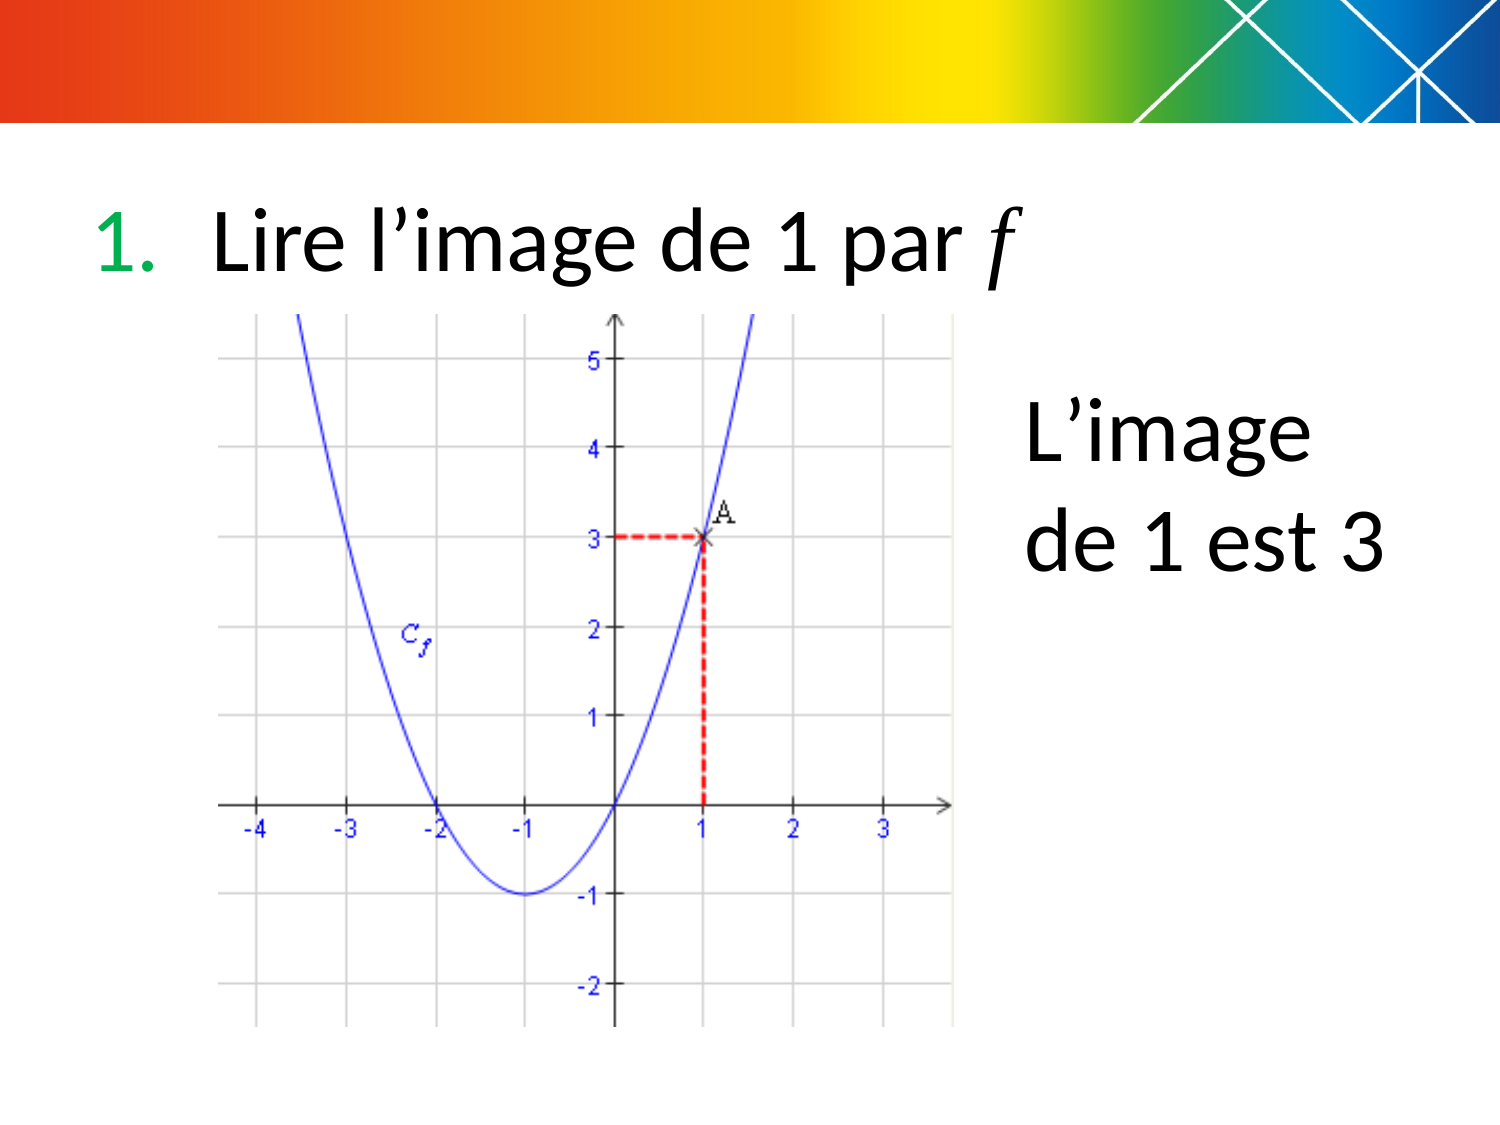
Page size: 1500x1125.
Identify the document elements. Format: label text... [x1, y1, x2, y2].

picture [218, 314, 954, 1027]
text_box L’image de 1 est 3 [1009, 361, 1422, 598]
picture [0, 0, 1359, 123]
title Lire l’image de 1 par f [75, 163, 1426, 305]
picture [1340, 0, 1500, 123]
